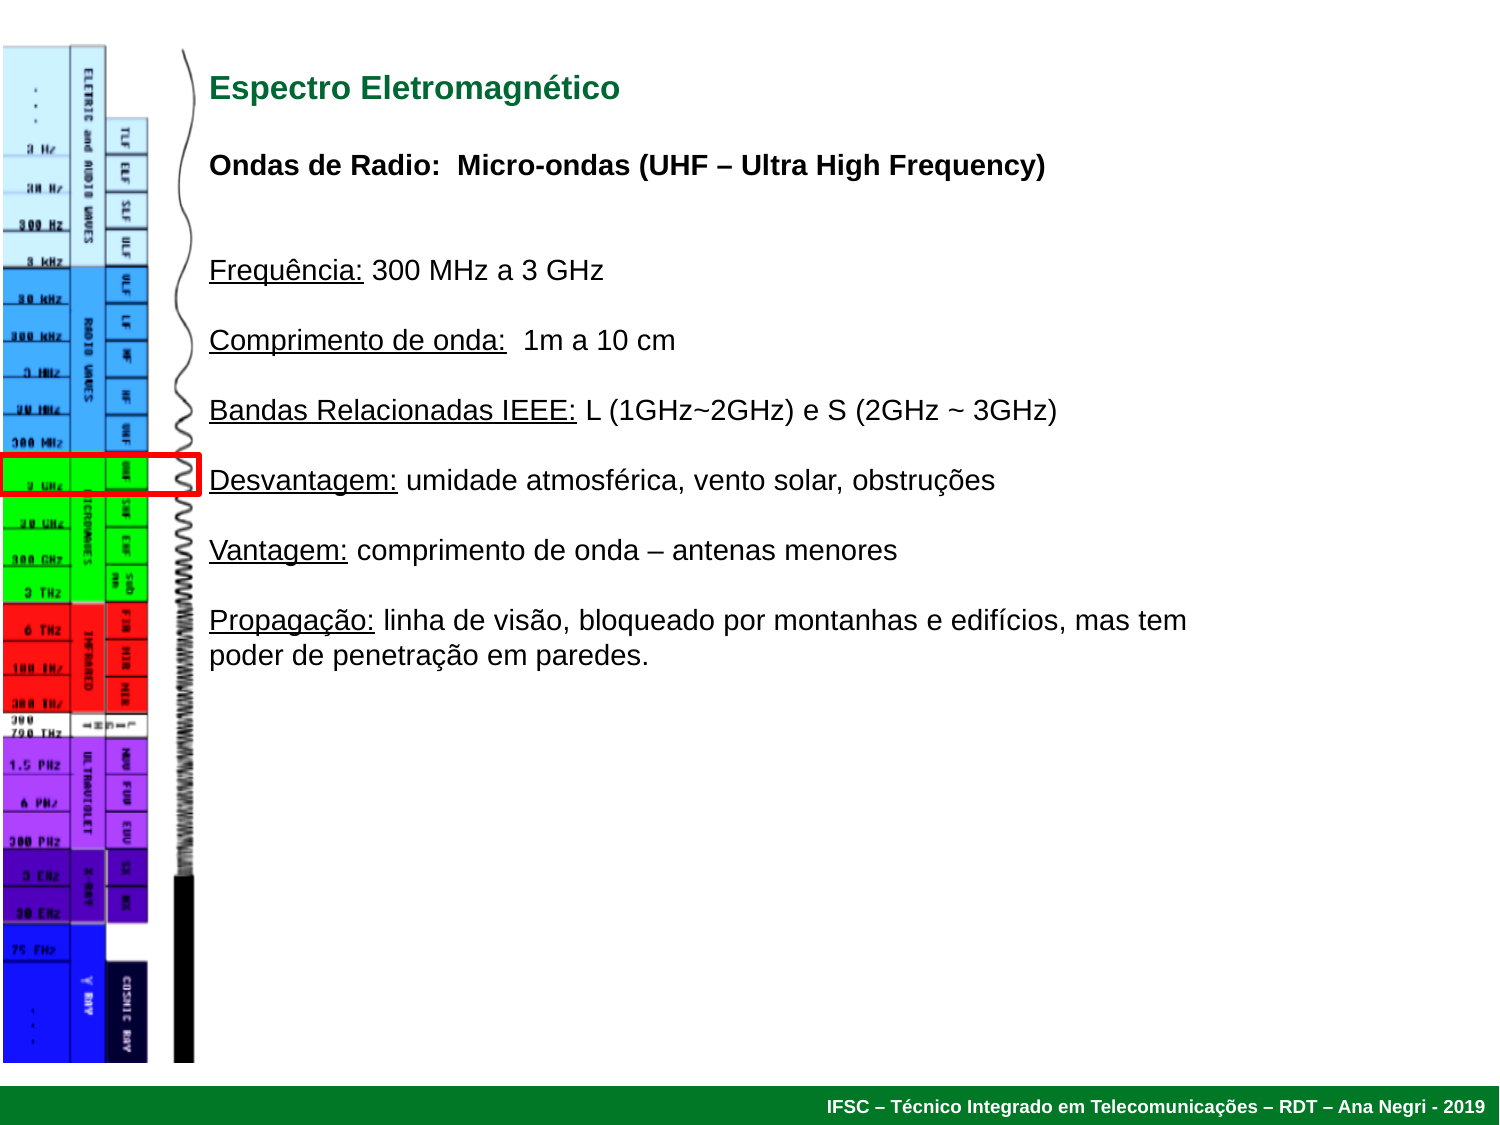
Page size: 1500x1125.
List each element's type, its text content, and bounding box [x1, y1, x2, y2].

picture [3, 35, 199, 452]
text_box IFSC – Técnico Integrado em Telecomunicações – RDT – Ana Negri - 2019 [812, 1087, 1500, 1125]
picture [3, 497, 199, 1063]
text_box ção [199, 613, 341, 674]
text_box Espectro Eletromagnético Ondas de Radio: Micro-ondas (UHF – Ultra High Frequency) Frequência: 300 MHz a 3 GHz Comprimento de onda: 1m a 10 cm Bandas Relacionadas IEEE: L (1GHz~2GHz) e S (2GHz ~ 3GHz) Desvantagem: umidade atmosférica, vento solar, obstruções Vantagem: comprimento de onda – antenas menores Propagação: linha de visão, bloqueado por montanhas e edifícios, mas tem poder de penetração em paredes. [199, 59, 1264, 664]
picture [3, 458, 196, 491]
text_box [0, 1086, 1499, 1125]
